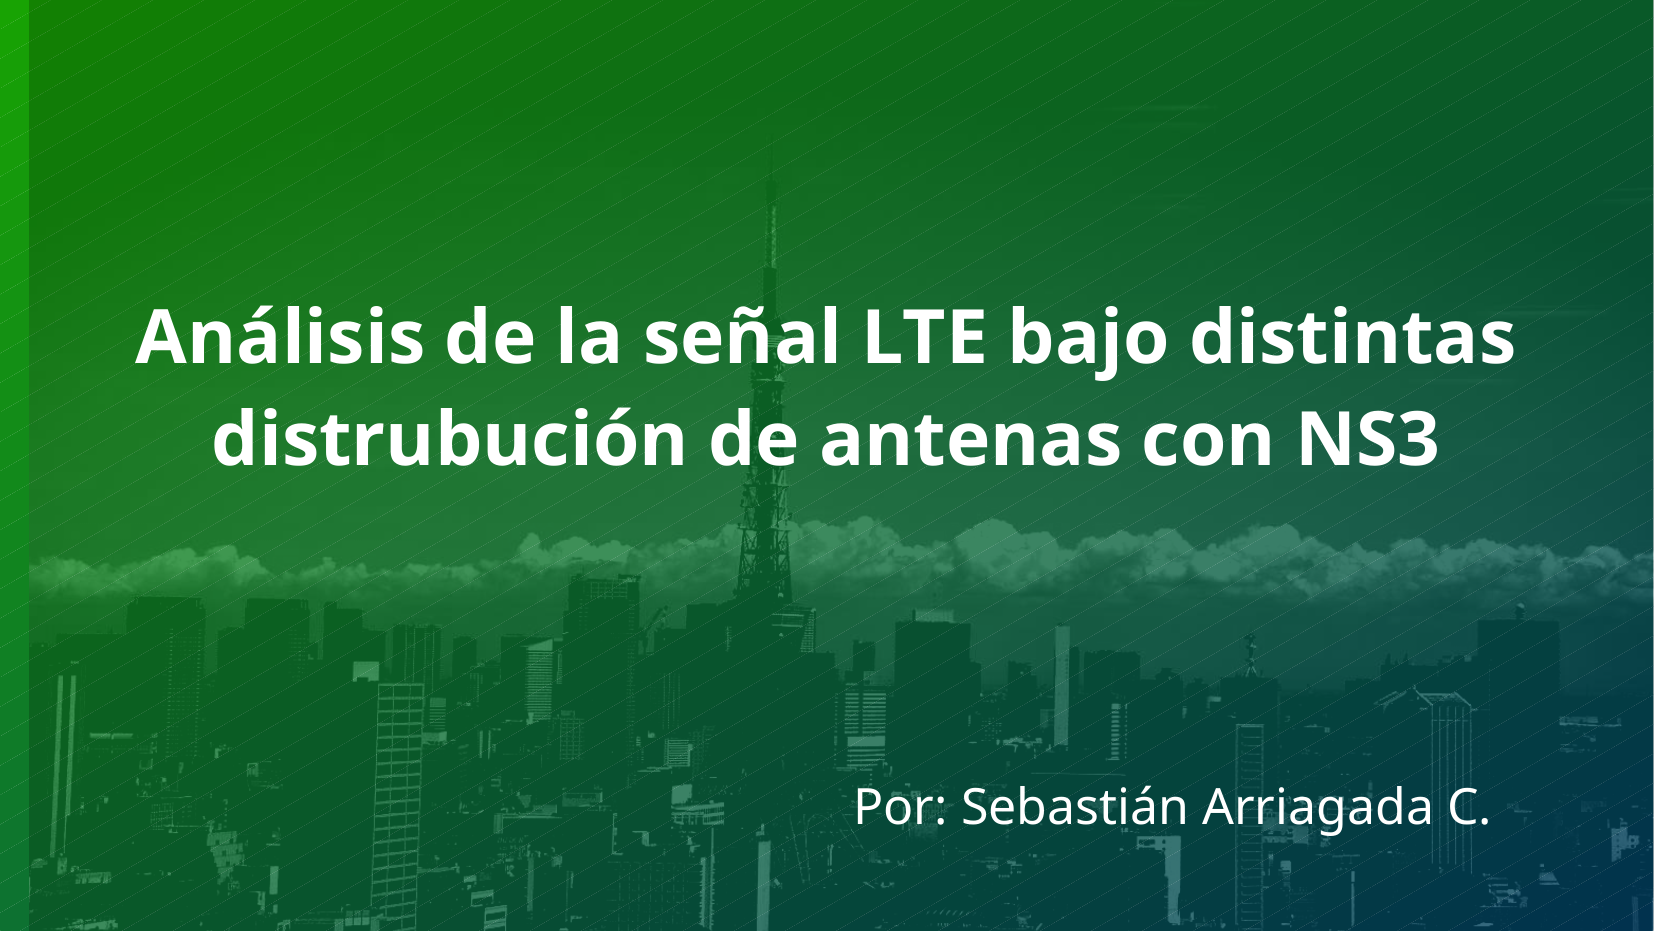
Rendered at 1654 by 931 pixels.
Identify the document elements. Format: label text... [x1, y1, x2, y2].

title Análisis de la señal LTE bajo distintas distrubución de antenas con NS3 [59, 254, 1595, 517]
subtitle Por: Sebastián Arriagada C. [70, 770, 1613, 839]
